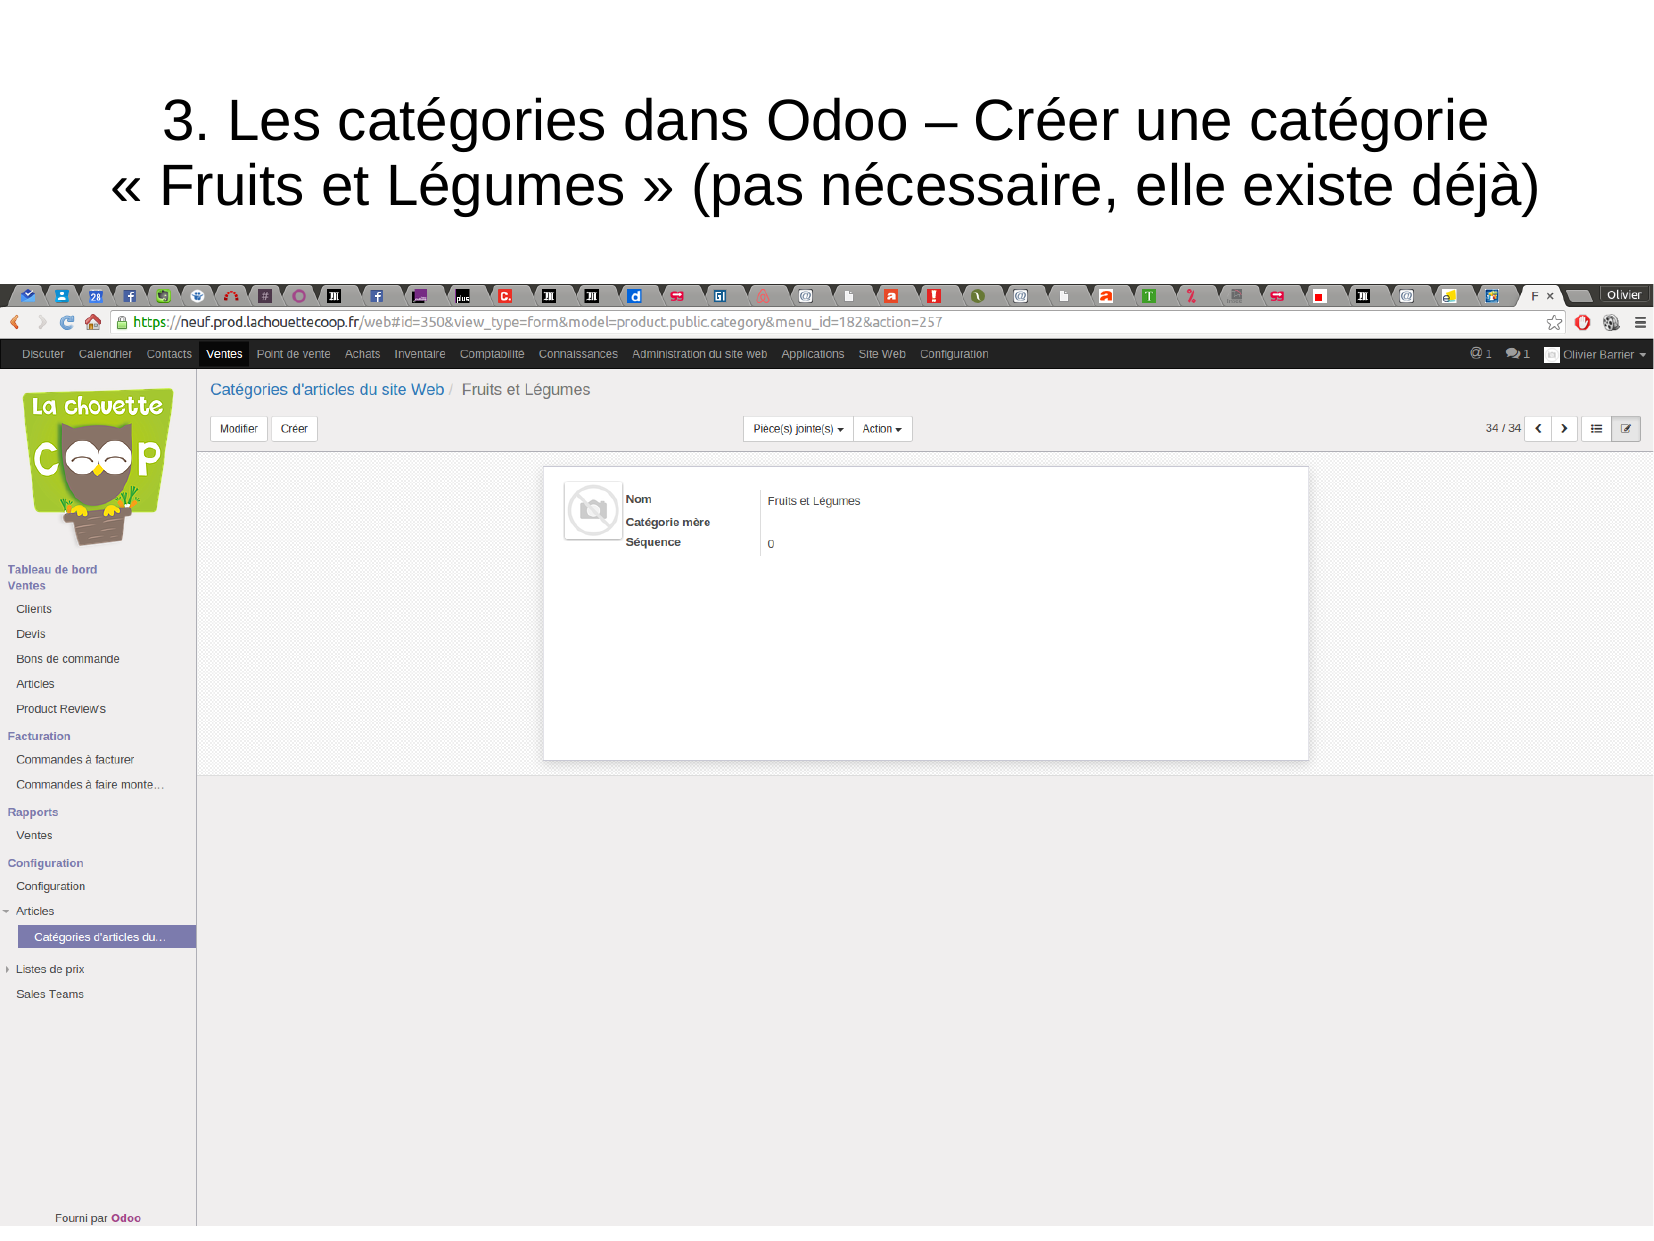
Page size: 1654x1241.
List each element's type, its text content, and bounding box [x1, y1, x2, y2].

title 3. Les catégories dans Odoo – Créer une catégorie « Fruits et Légumes » (pas nécessaire, elle existe déjà) [82, 49, 1571, 257]
picture [0, 284, 1654, 1226]
